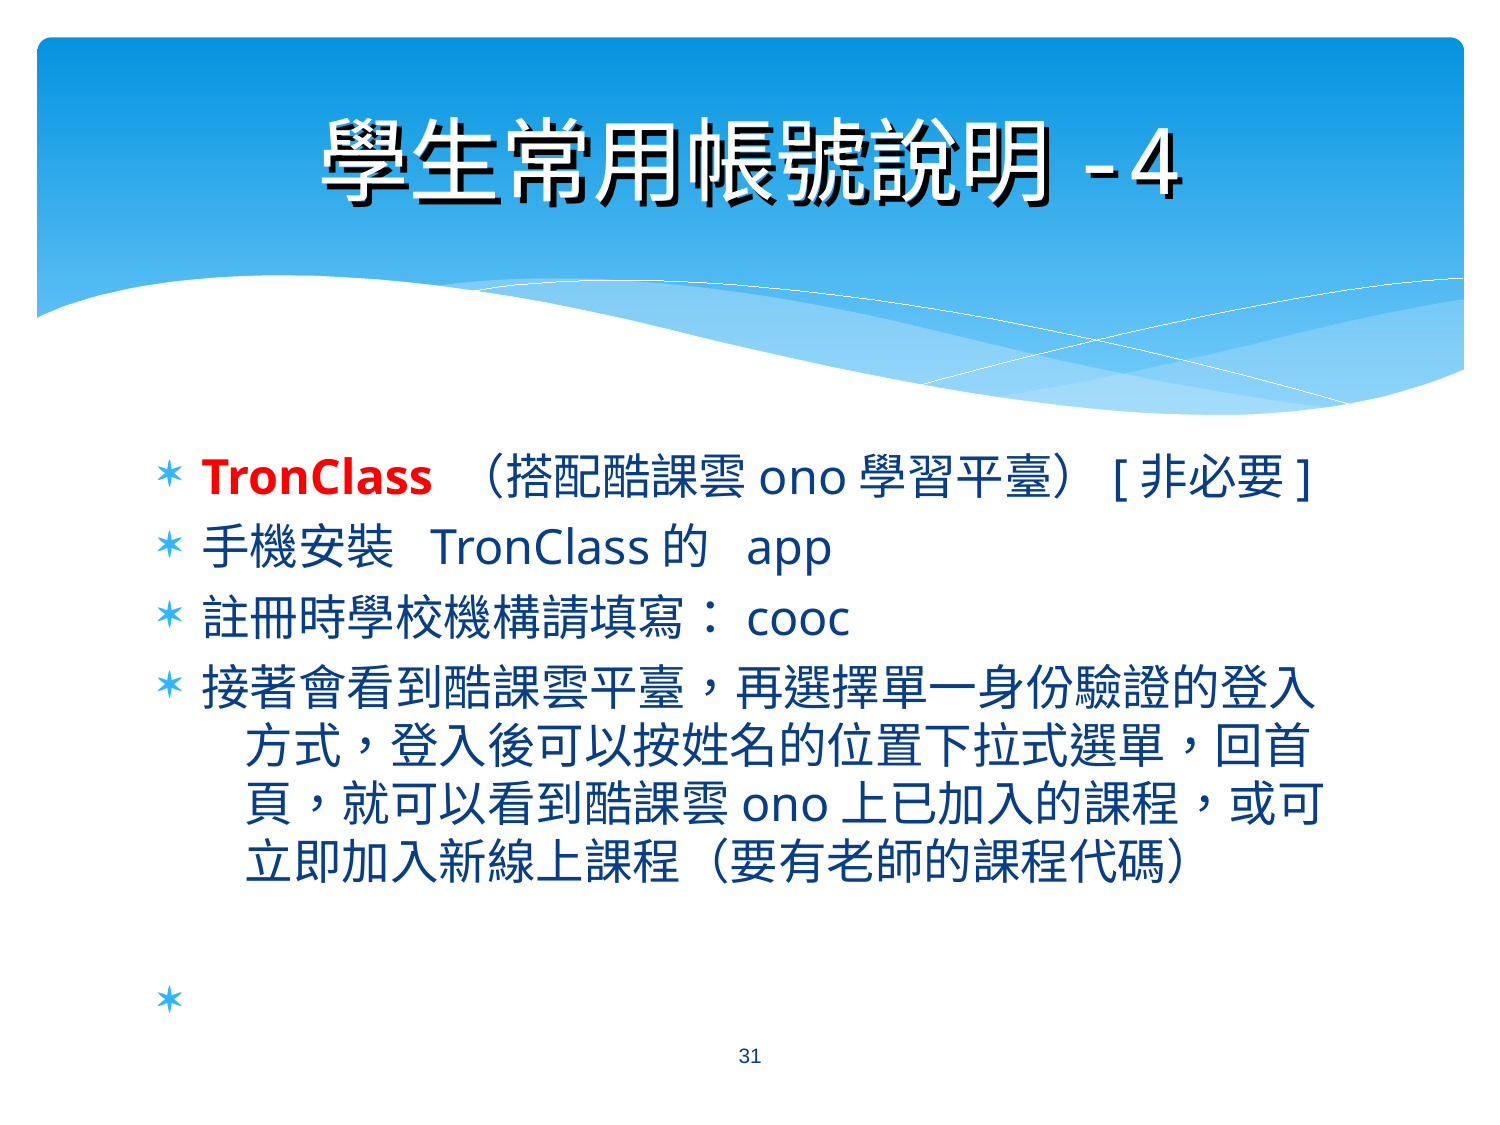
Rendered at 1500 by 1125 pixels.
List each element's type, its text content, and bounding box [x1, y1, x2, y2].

list TronClass （搭配酷課雲ono學習平臺）[非必要] 手機安裝 TronClass的 app 註冊時學校機構請填寫：cooc 接著會看到酷課雲平臺，再選擇單一身份驗證的登入方式，登入後可以按姓名的位置下拉式選單，回首頁，就可以看到酷課雲ono上已加入的課程，或可立即加入新線上課程（要有老師的課程代碼） [142, 438, 1359, 1005]
text_box 31 [654, 1025, 846, 1086]
title 學生常用帳號說明-4 [75, 55, 1426, 261]
